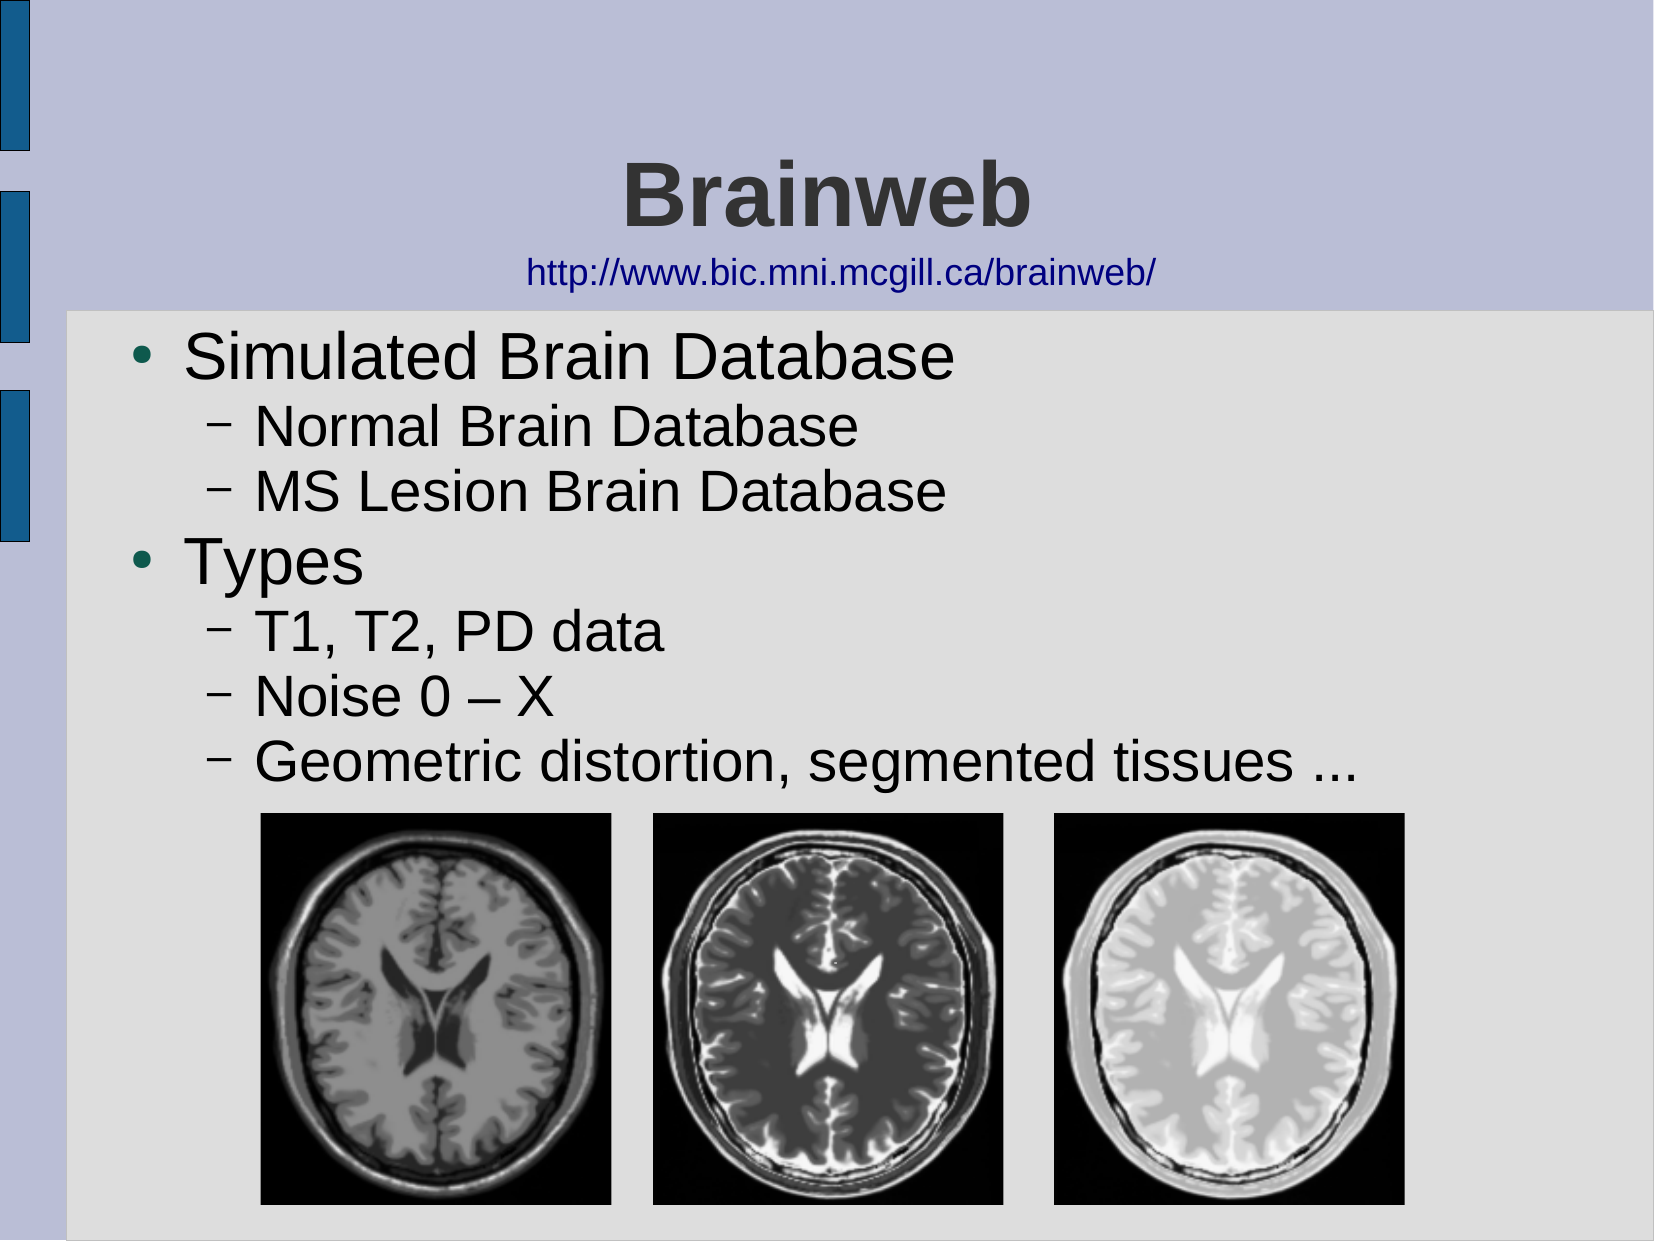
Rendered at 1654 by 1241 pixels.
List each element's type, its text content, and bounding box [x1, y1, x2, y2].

title Brainweb [121, 91, 1534, 299]
list Simulated Brain Database Normal Brain Database MS Lesion Brain Database Types T1, T2, PD data Noise 0 – X Geometric distortion, segmented tissues ... [112, 319, 1613, 1198]
chart [653, 813, 1004, 1205]
chart [260, 813, 612, 1205]
chart [1054, 813, 1405, 1205]
text_box http://www.bic.mni.mcgill.ca/brainweb/ [511, 244, 1172, 302]
